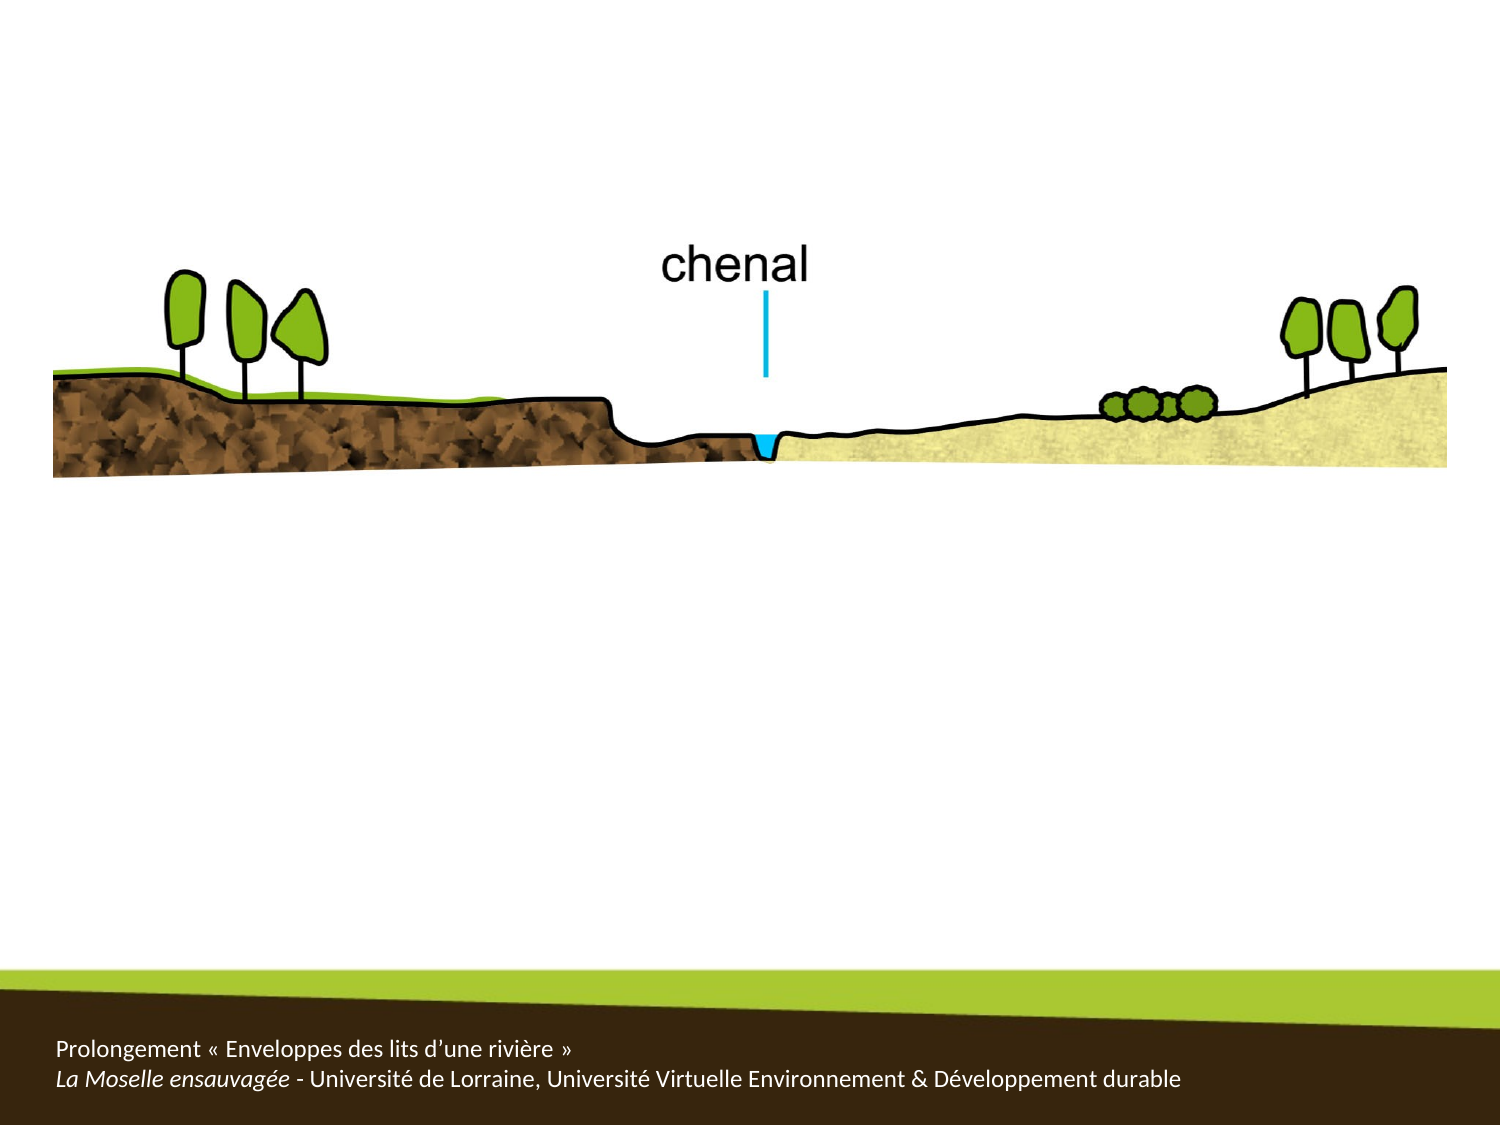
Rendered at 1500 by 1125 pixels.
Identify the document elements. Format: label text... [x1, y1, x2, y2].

picture [0, 0, 1500, 1125]
text_box Prolongement « Enveloppes des lits d’une rivière » La Moselle ensauvagée - Université de Lorraine, Université Virtuelle Environnement & Développement durable [41, 1011, 1453, 1115]
